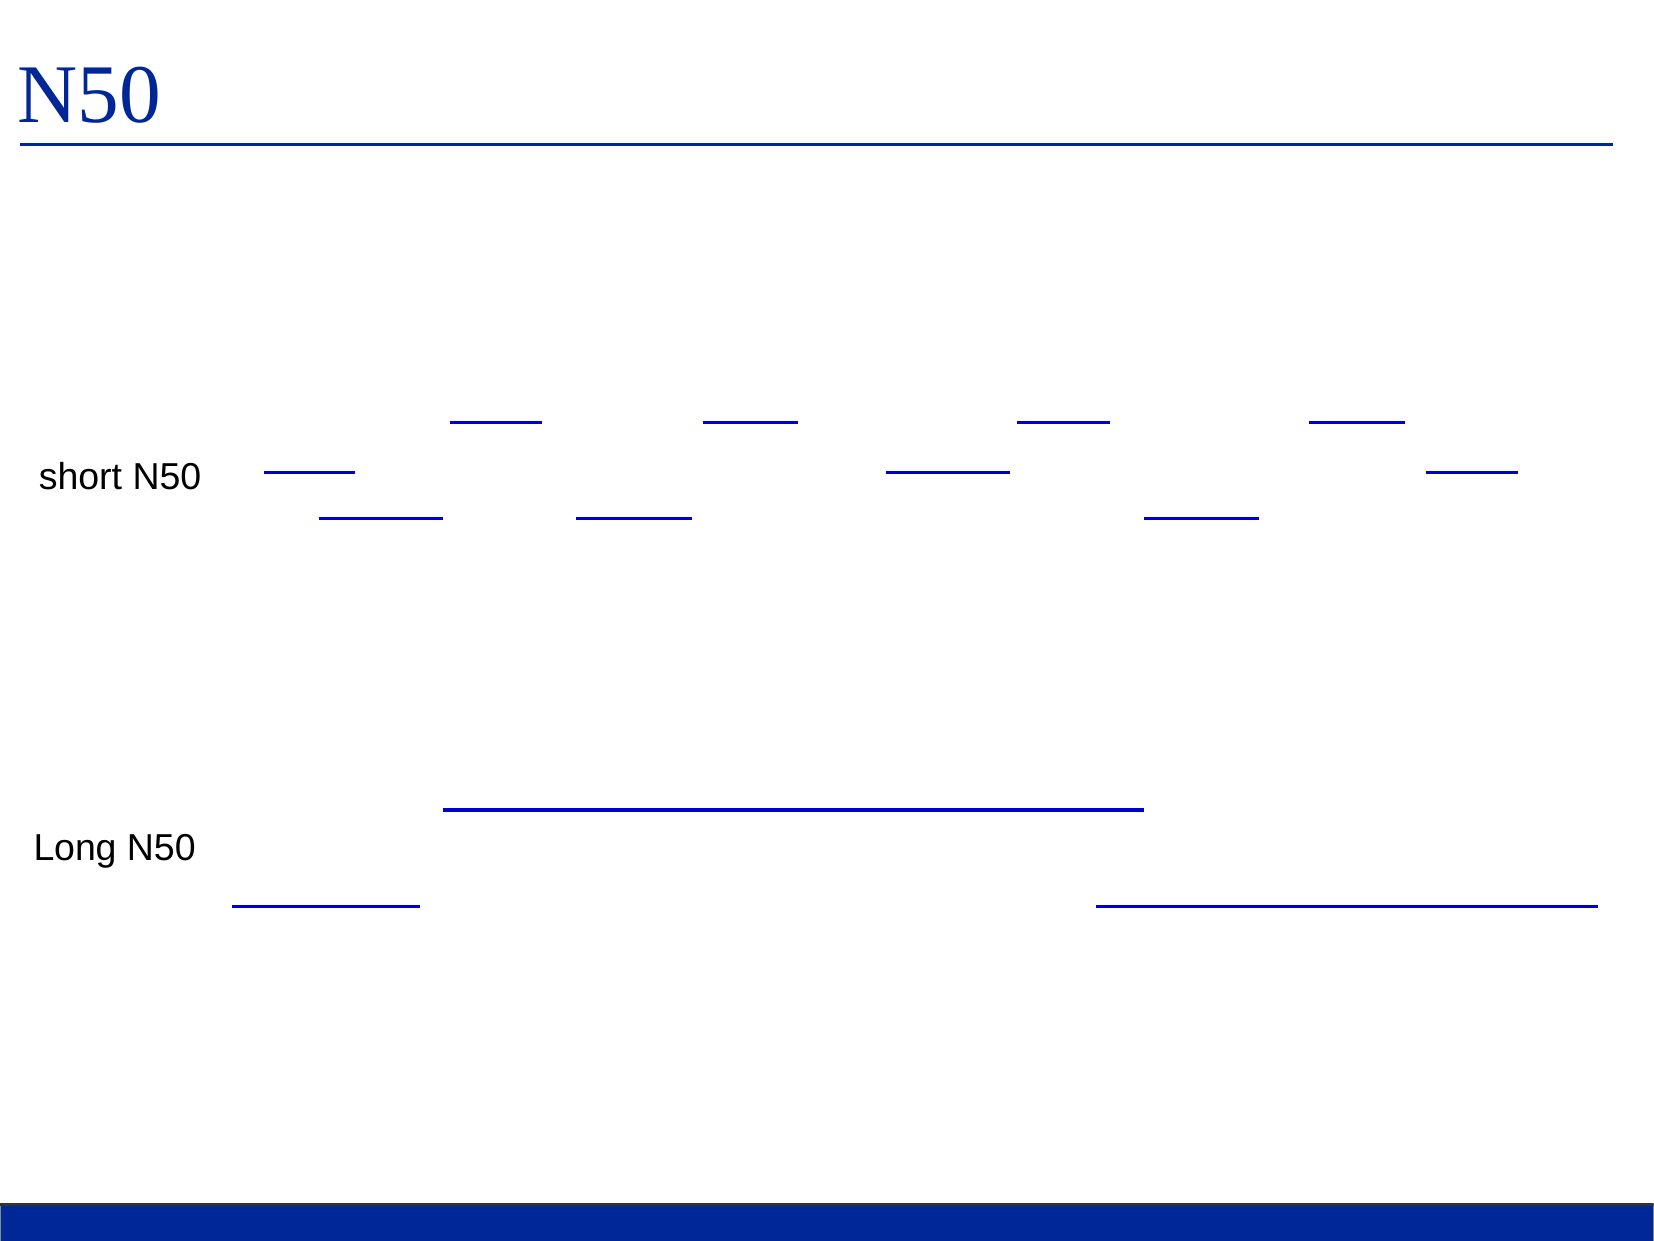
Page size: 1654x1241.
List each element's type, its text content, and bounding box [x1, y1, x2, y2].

text_box short N50 [24, 448, 217, 506]
text_box Long N50 [18, 819, 211, 876]
title N50 [17, 0, 1589, 198]
